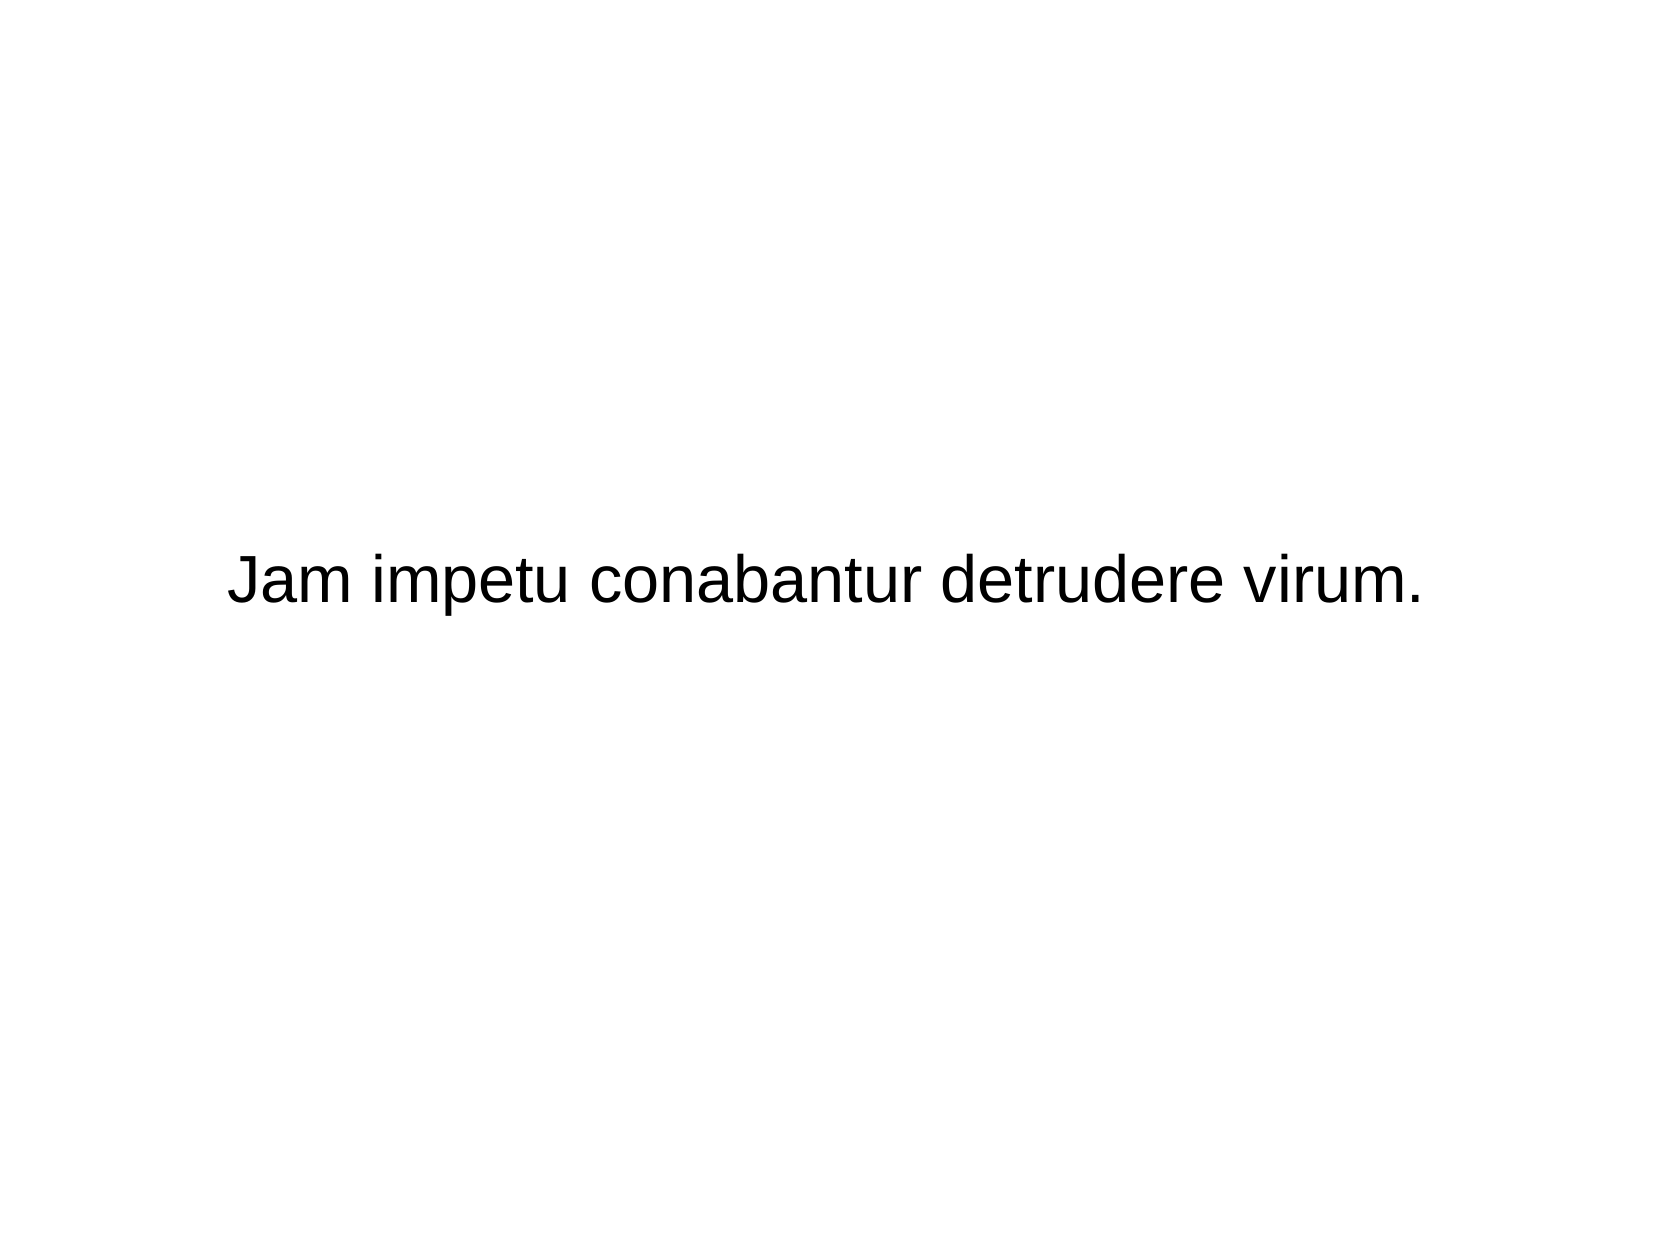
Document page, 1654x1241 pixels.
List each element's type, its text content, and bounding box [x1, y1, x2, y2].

subtitle Jam impetu conabantur detrudere virum. [82, 49, 1571, 1109]
